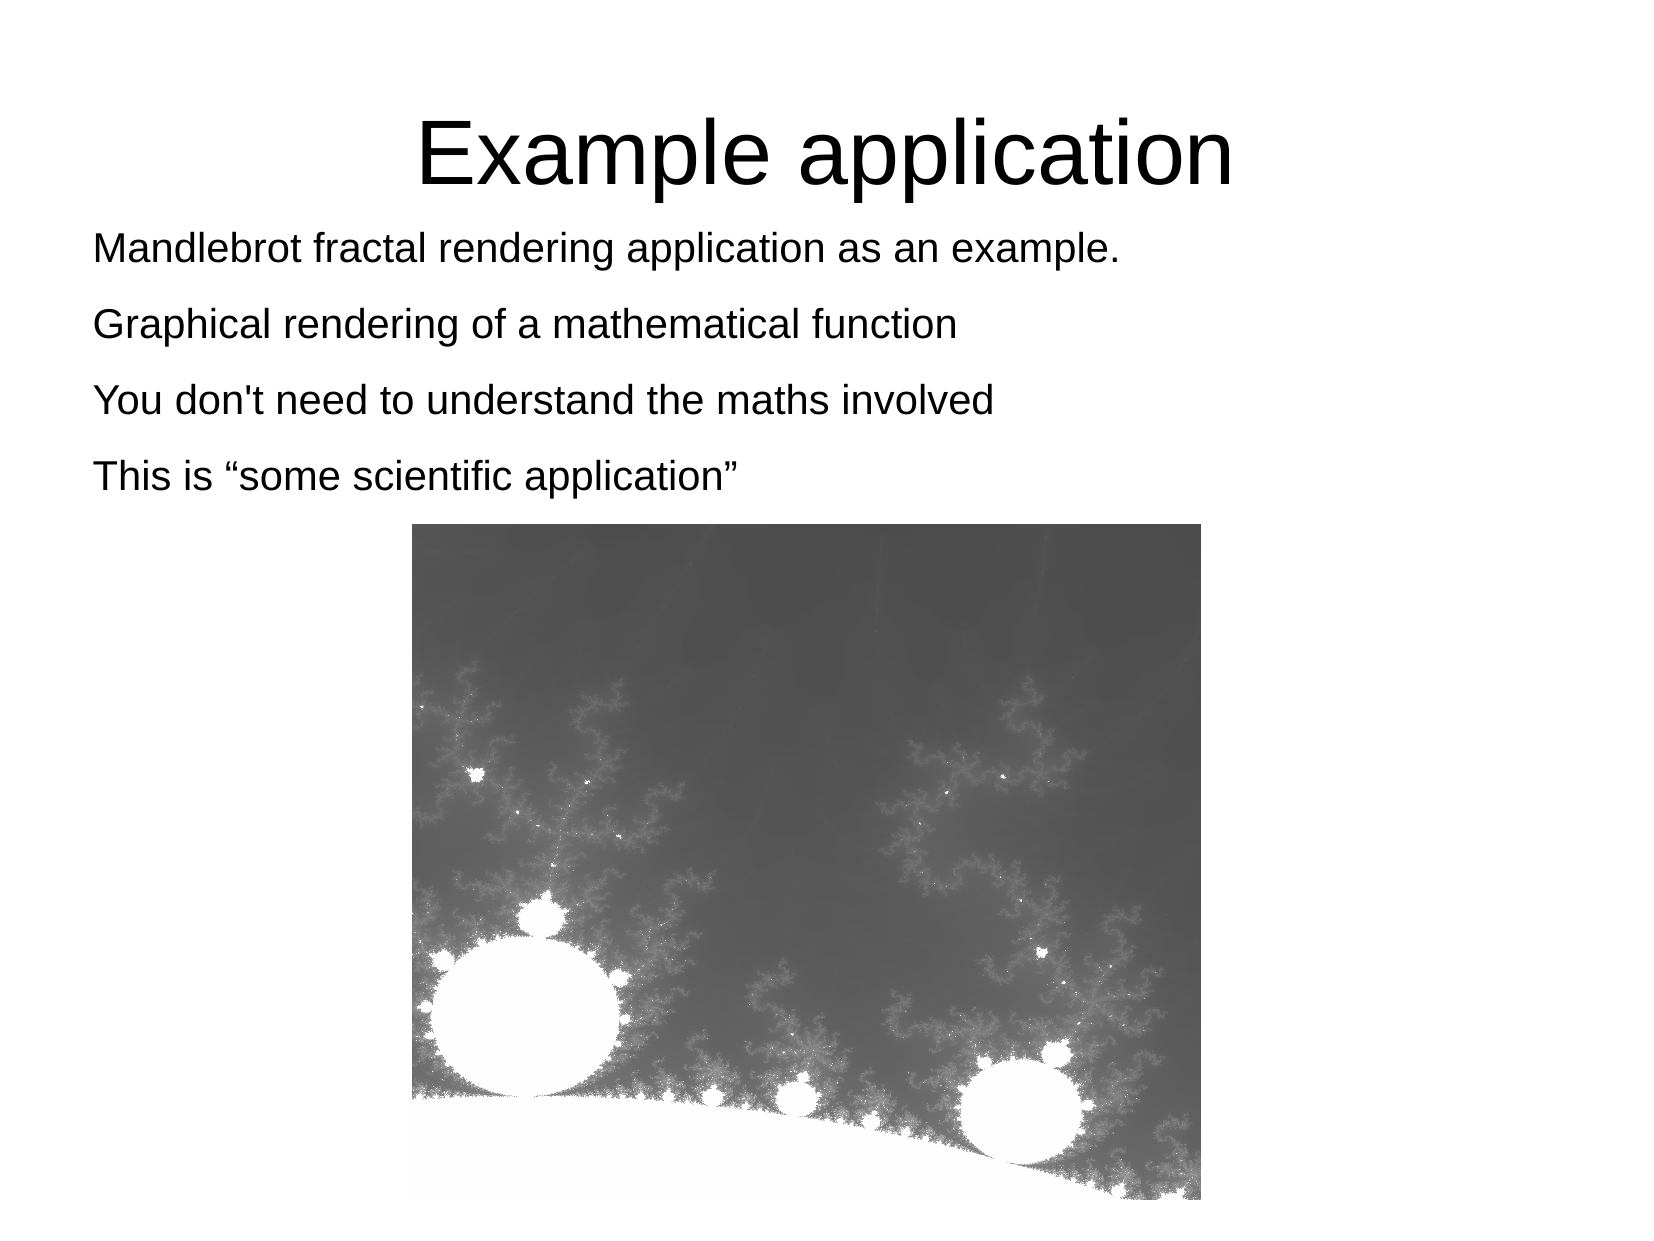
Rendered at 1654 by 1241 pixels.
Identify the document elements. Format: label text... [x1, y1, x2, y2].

picture [412, 524, 1201, 1201]
list Mandlebrot fractal rendering application as an example. Graphical rendering of a mathematical function You don't need to understand the maths involved This is “some scientific application” [75, 225, 1563, 1241]
title Example application [82, 49, 1571, 257]
